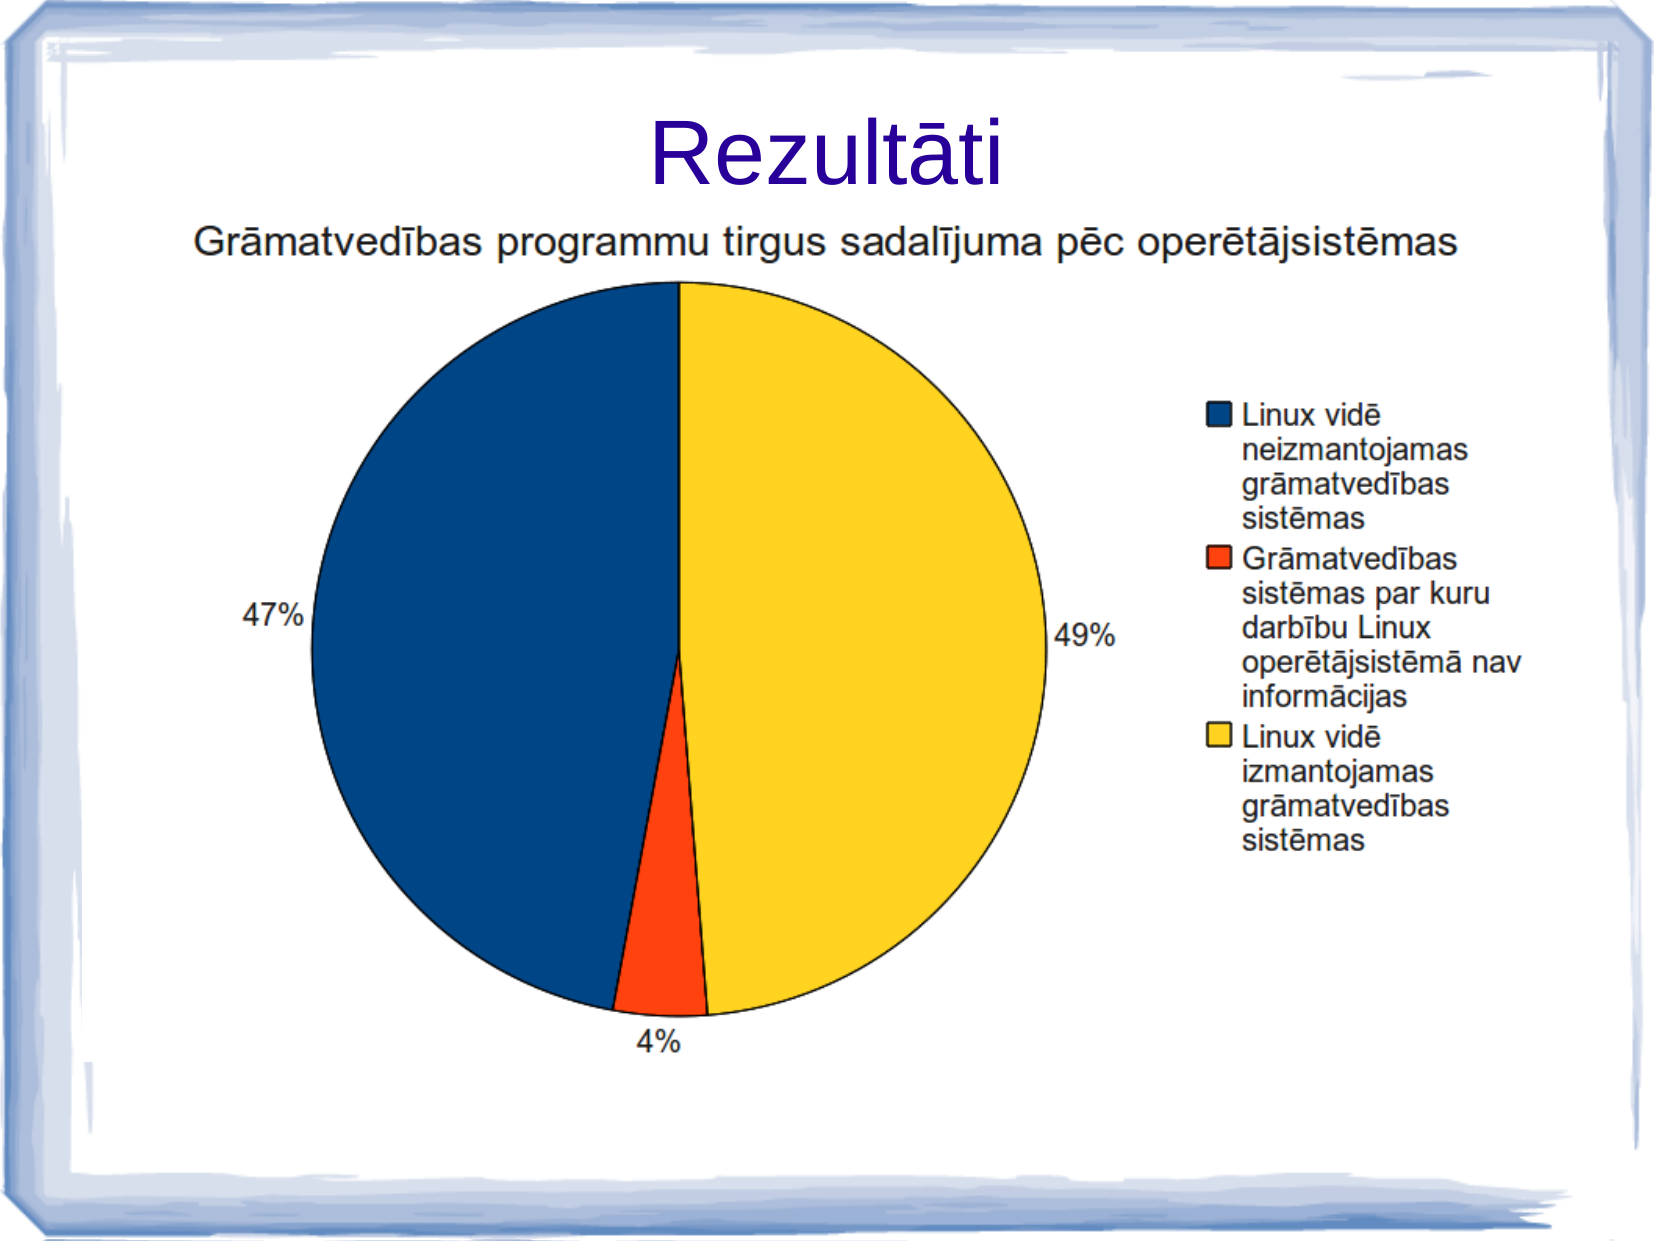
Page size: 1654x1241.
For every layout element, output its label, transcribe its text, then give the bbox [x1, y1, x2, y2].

title Rezultāti [82, 49, 1571, 201]
picture [0, 0, 1654, 1241]
